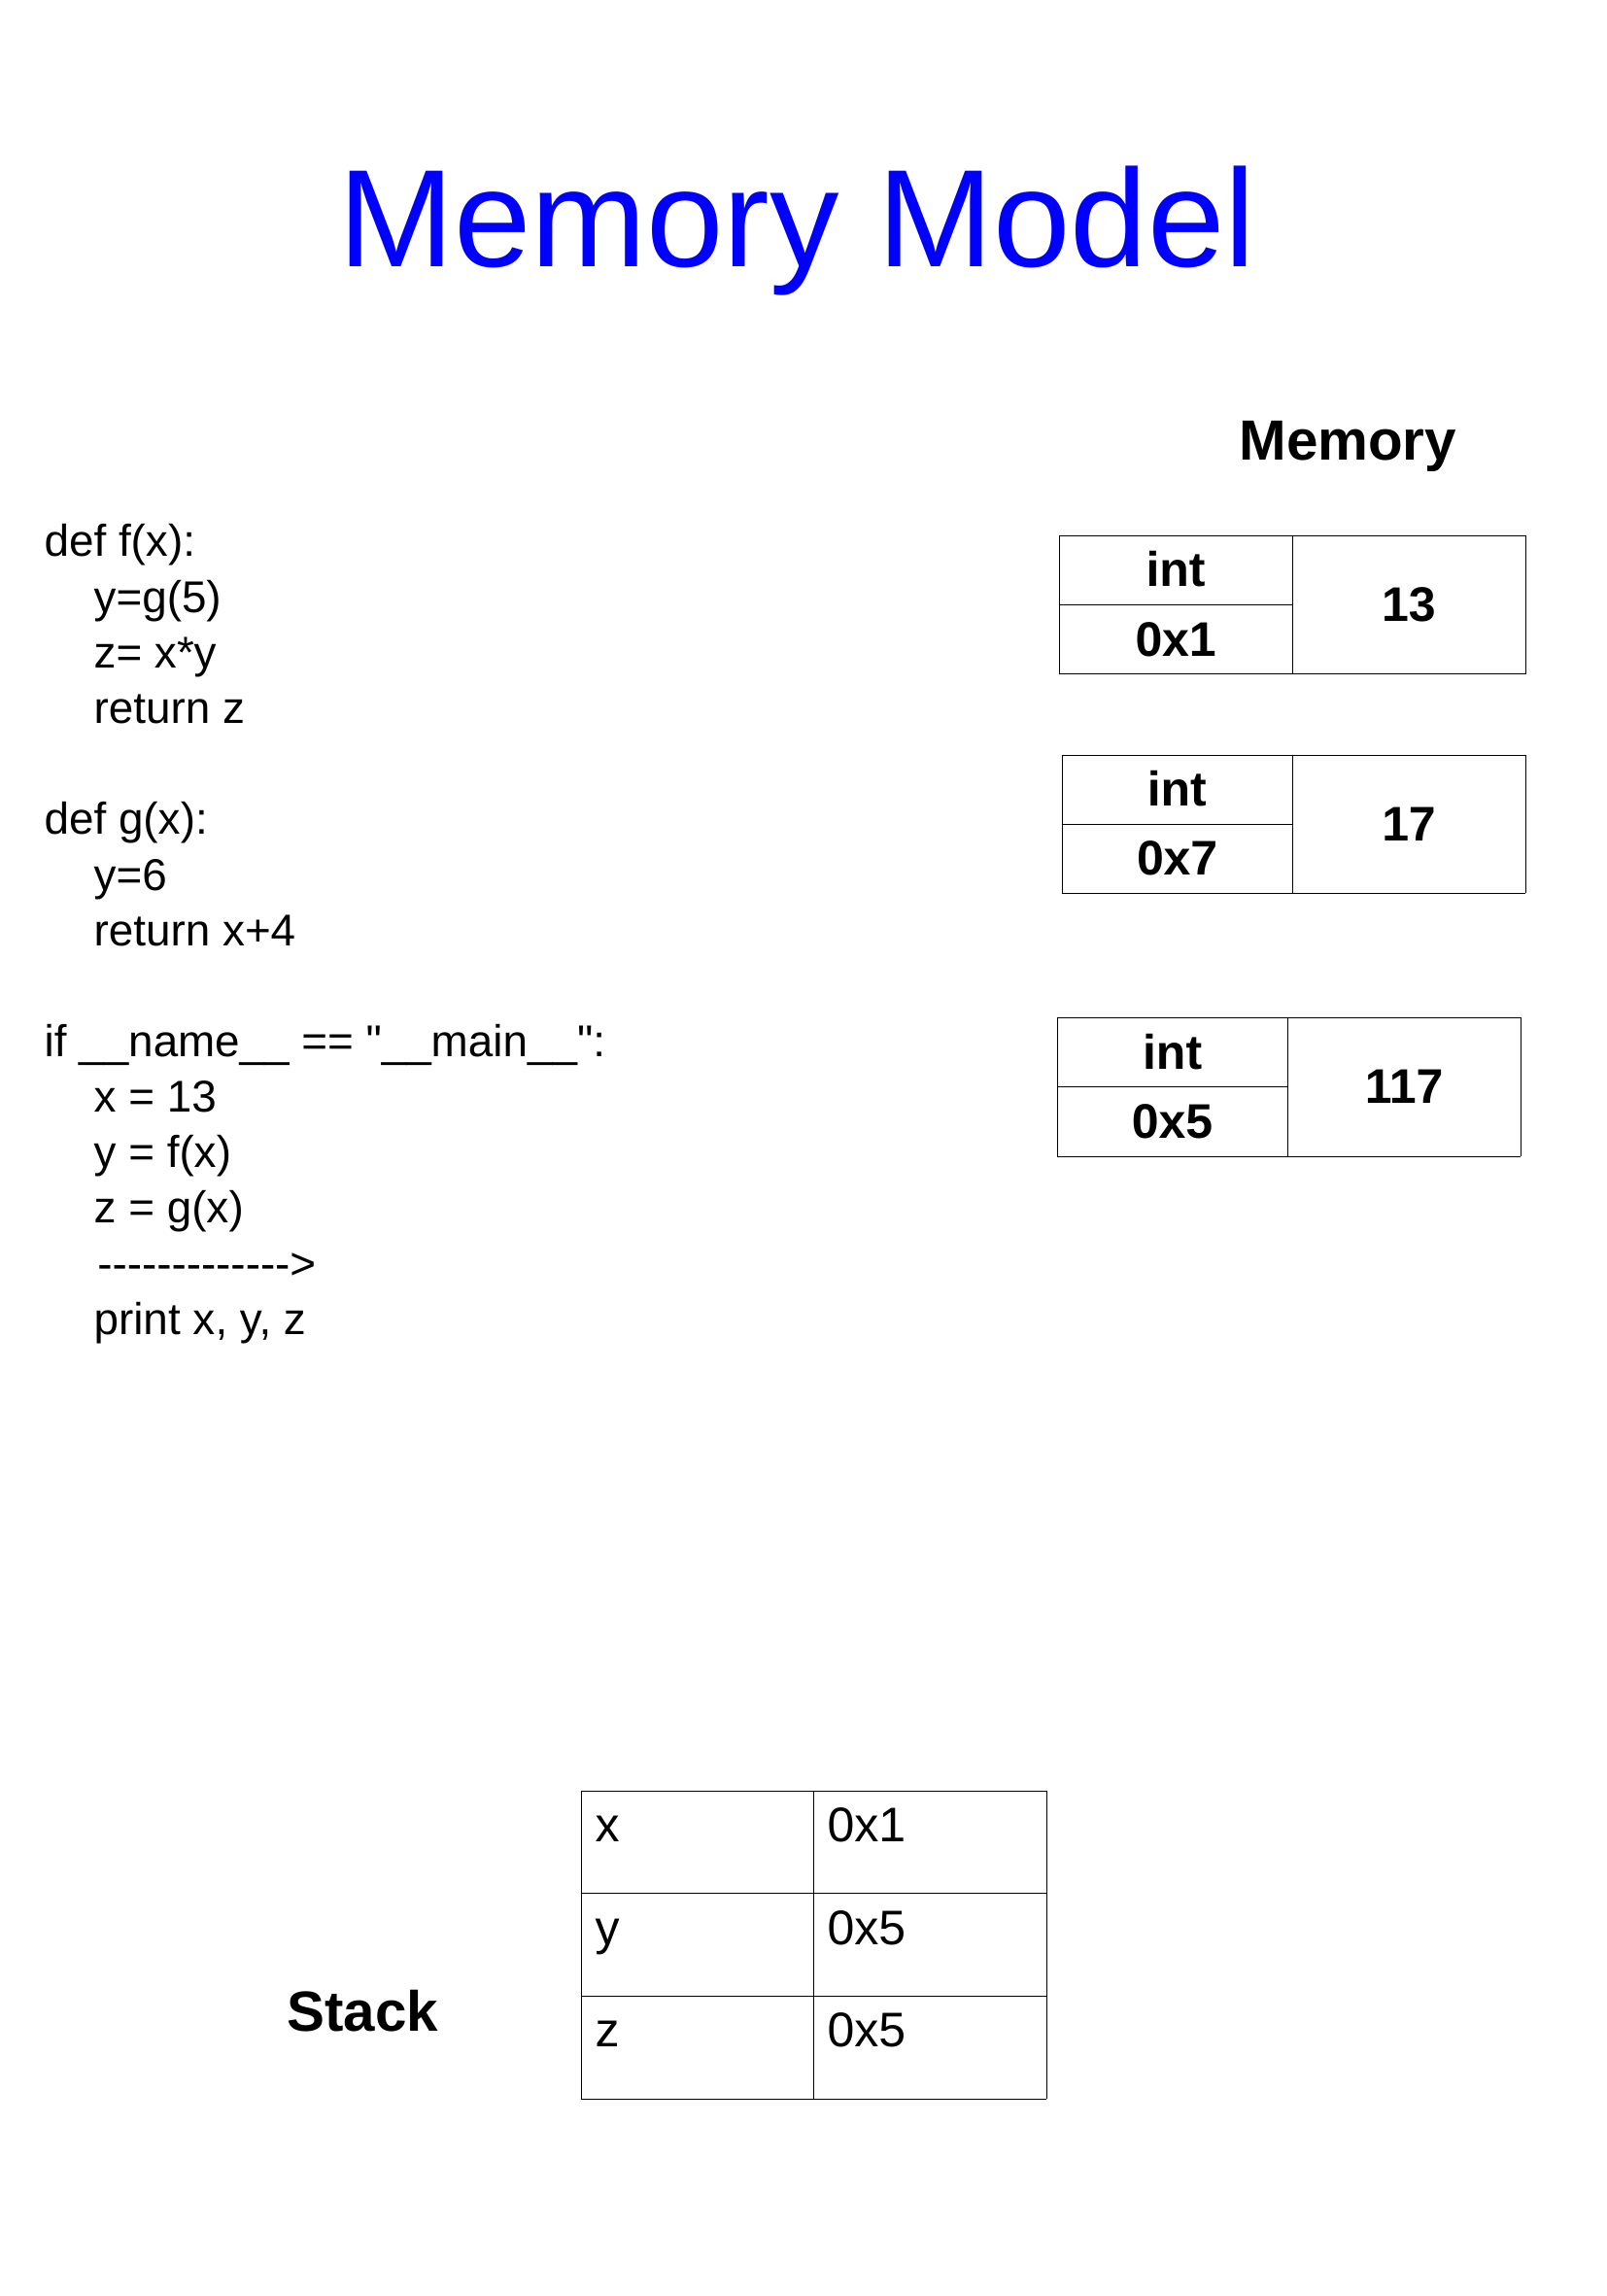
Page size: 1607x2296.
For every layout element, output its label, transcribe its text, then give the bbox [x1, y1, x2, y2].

table_cell 0x7 [1063, 825, 1292, 893]
table_cell 0x1 [1060, 605, 1292, 673]
table_cell 0x5 [814, 1997, 1046, 2099]
list Stack [218, 1979, 488, 2066]
list Memory [1170, 408, 1525, 488]
table_header x [582, 1792, 813, 1893]
table_header 17 [1293, 756, 1525, 893]
table_header 13 [1293, 536, 1525, 673]
table_header int [1060, 536, 1292, 604]
table_cell 0x5 [1058, 1087, 1287, 1156]
list def f(x): y=g(5) z= x*y return z def g(x): y=6 return x+4 if __name__ == "__main__": x = 13 y = f(x) z = g(x) -------------> print x, y, z [28, 516, 632, 1345]
title Memory Model [74, 108, 1521, 328]
table_header 0x1 [814, 1792, 1046, 1893]
table_header 117 [1288, 1018, 1521, 1156]
table_cell 0x5 [814, 1894, 1046, 1996]
table_header int [1058, 1018, 1287, 1086]
table_cell y [582, 1894, 813, 1996]
table_header int [1063, 756, 1292, 824]
table_cell z [582, 1997, 813, 2099]
